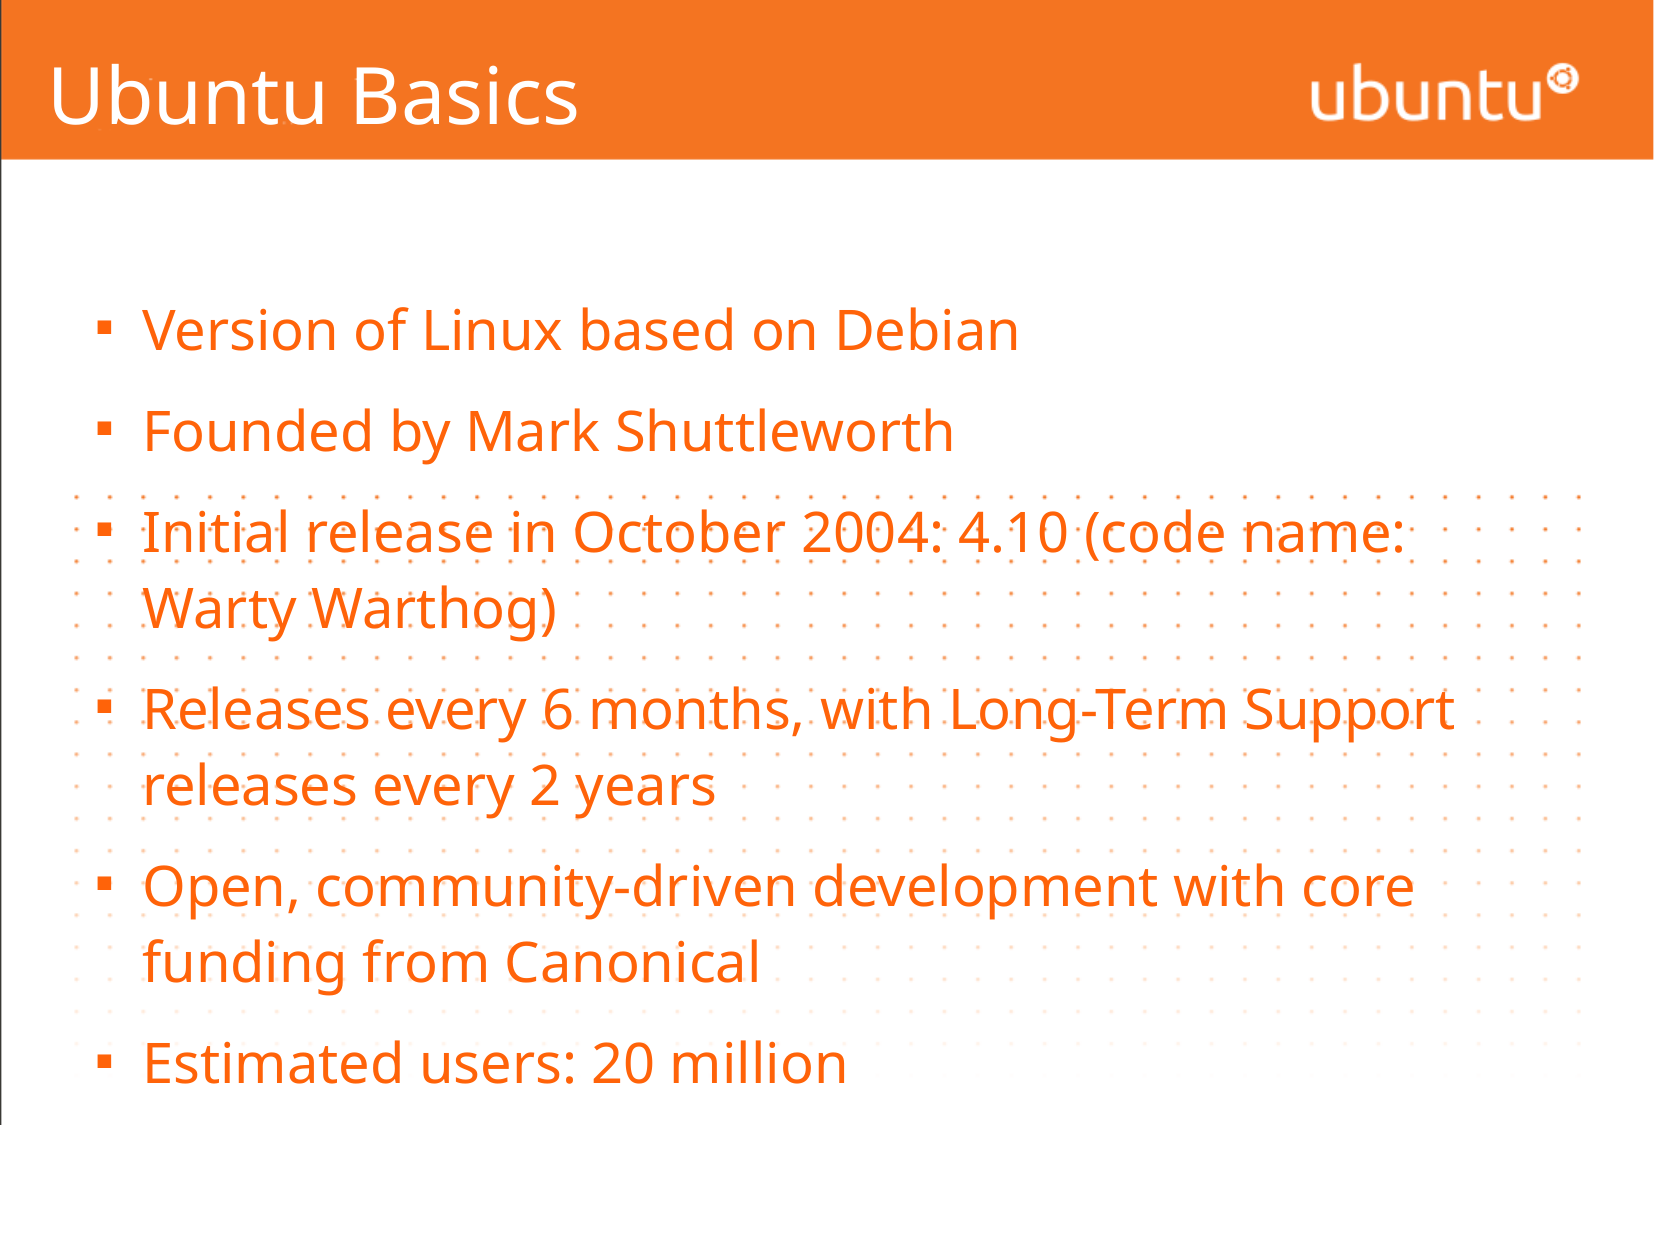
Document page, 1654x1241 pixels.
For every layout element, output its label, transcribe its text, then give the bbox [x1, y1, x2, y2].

picture [0, 0, 1654, 1125]
list Version of Linux based on Debian Founded by Mark Shuttleworth Initial release in October 2004: 4.10 (code name: Warty Warthog) Releases every 6 months, with Long-Term Support releases every 2 years Open, community-driven development with core funding from Canonical Estimated users: 20 million [82, 290, 1571, 1109]
title Ubuntu Basics [47, 29, 1276, 158]
